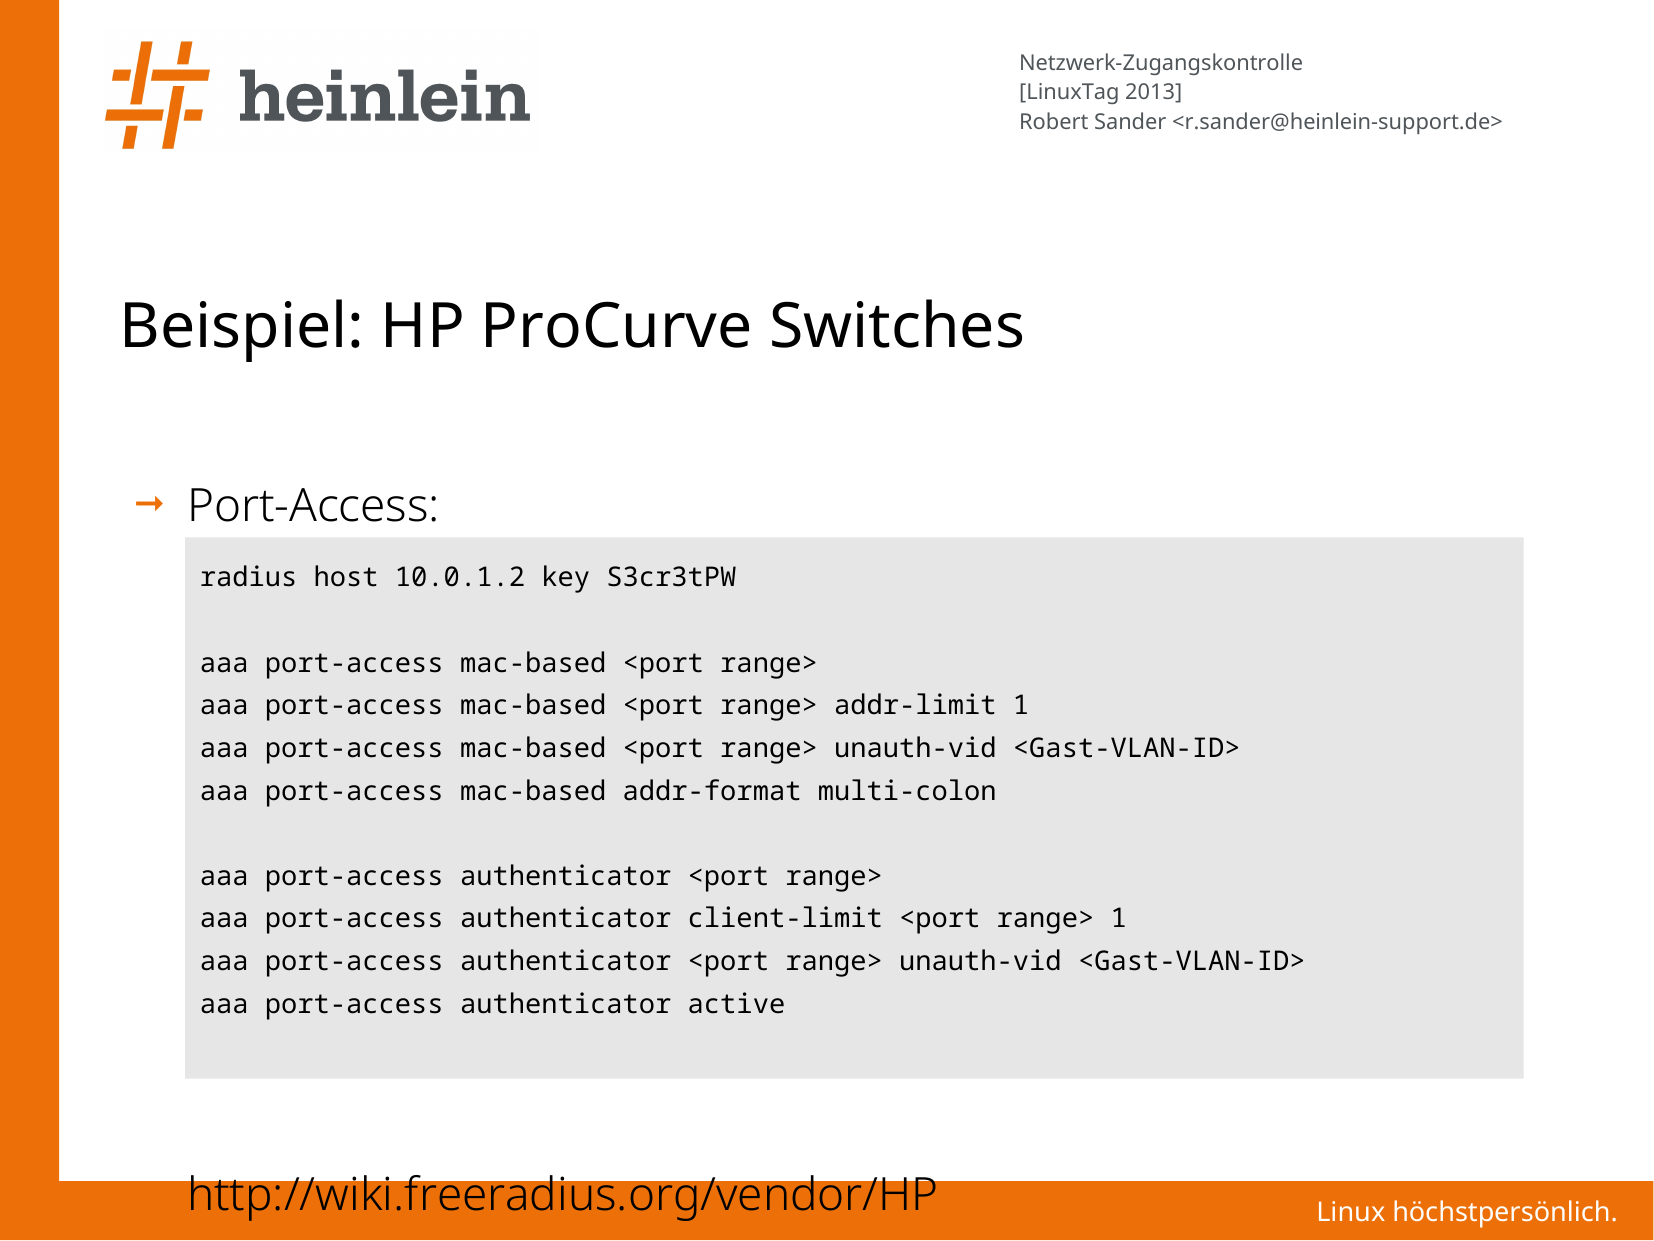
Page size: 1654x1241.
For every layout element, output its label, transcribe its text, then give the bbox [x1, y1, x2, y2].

text_box radius host 10.0.1.2 key S3cr3tPW aaa port-access mac-based <port range> aaa port-access mac-based <port range> addr-limit 1 aaa port-access mac-based <port range> unauth-vid <Gast-VLAN-ID> aaa port-access mac-based addr-format multi-colon aaa port-access authenticator <port range> aaa port-access authenticator client-limit <port range> 1 aaa port-access authenticator <port range> unauth-vid <Gast-VLAN-ID> aaa port-access authenticator active [185, 537, 1524, 1017]
list Port-Access: http://wiki.freeradius.org/vendor/HP [116, 471, 1570, 1156]
title Beispiel: HP ProCurve Switches [119, 248, 1538, 367]
picture [98, 27, 539, 158]
